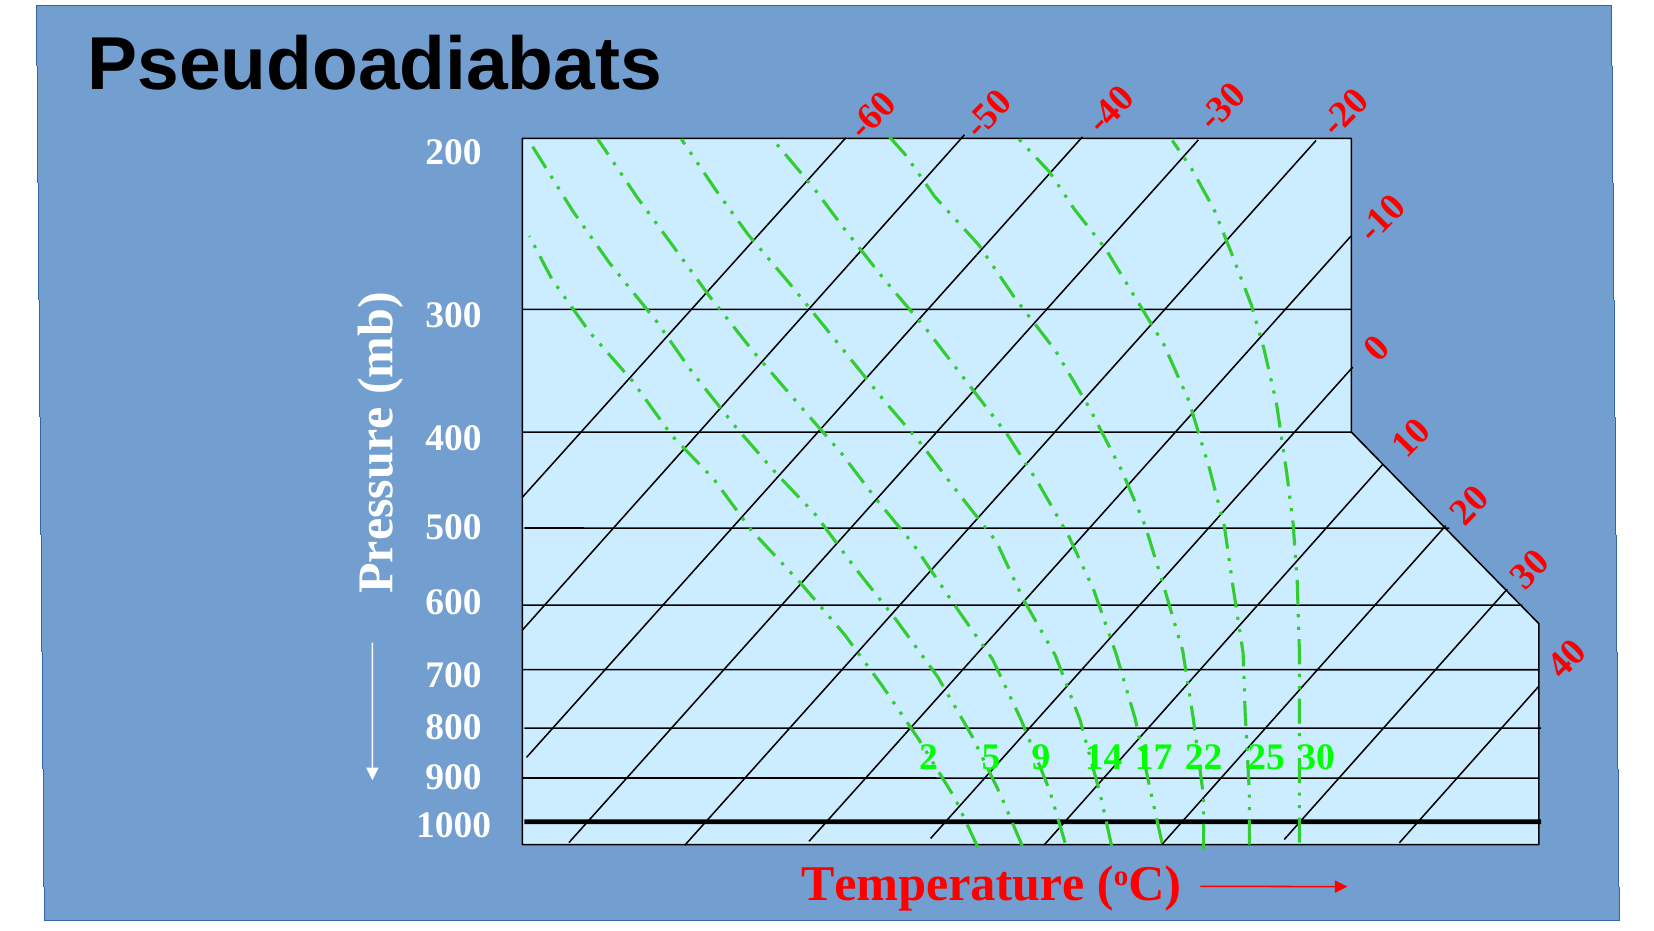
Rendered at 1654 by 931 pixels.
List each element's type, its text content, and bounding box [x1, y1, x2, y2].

text_box [748, 729, 897, 777]
text_box [410, 606, 660, 668]
text_box [1047, 825, 1109, 845]
text_box [1160, 825, 1177, 840]
text_box Temperature (oC) [747, 845, 1235, 918]
text_box [1164, 825, 1202, 845]
text_box [950, 785, 1095, 819]
text_box Pressure (mb) [334, 230, 410, 656]
text_box [1016, 825, 1058, 845]
text_box [854, 433, 1052, 527]
text_box [1360, 729, 1380, 752]
text_box [1204, 606, 1372, 668]
text_box [831, 779, 976, 819]
text_box [869, 746, 897, 777]
text_box [967, 606, 1136, 668]
text_box [1143, 529, 1323, 604]
text_box [666, 529, 834, 604]
text_box [410, 311, 688, 431]
text_box -10 [1323, 159, 1436, 273]
text_box 22 [1159, 724, 1222, 785]
text_box -60 [813, 56, 927, 170]
text_box [1070, 785, 1212, 819]
text_box [702, 311, 924, 431]
title Pseudoadiabats [0, 5, 751, 113]
text_box [523, 671, 668, 777]
text_box [1321, 606, 1490, 668]
text_box [584, 311, 805, 431]
text_box [735, 433, 933, 527]
text_box [548, 529, 729, 604]
text_box [1036, 671, 1197, 724]
text_box [1154, 671, 1314, 724]
text_box 17 [1109, 724, 1159, 785]
text_box 2 [897, 724, 959, 785]
text_box 25 [1222, 724, 1272, 785]
text_box [972, 433, 1172, 527]
text_box [675, 671, 838, 727]
text_box [829, 529, 847, 540]
text_box 400 [384, 405, 523, 465]
text_box 40 [1508, 600, 1621, 714]
text_box 0 [1317, 289, 1431, 403]
text_box [917, 671, 1078, 724]
text_box [609, 606, 778, 668]
text_box -50 [929, 55, 1042, 169]
text_box 900 [384, 755, 523, 805]
text_box 10 [1352, 379, 1465, 493]
text_box [523, 606, 541, 627]
text_box [37, 5, 1620, 921]
text_box 30 [1272, 724, 1360, 785]
text_box 500 [384, 494, 523, 555]
text_box 30 [1471, 510, 1584, 625]
text_box [1027, 529, 1205, 604]
text_box [1305, 779, 1454, 819]
text_box -20 [1286, 53, 1399, 168]
text_box [593, 779, 742, 819]
text_box 200 [384, 119, 523, 180]
text_box -30 [1163, 48, 1276, 162]
text_box 20 [1410, 446, 1524, 560]
text_box [728, 606, 897, 668]
text_box [1179, 417, 1196, 431]
text_box 1000 [384, 805, 523, 853]
text_box 700 [384, 642, 523, 703]
text_box [711, 779, 862, 819]
text_box [785, 529, 966, 604]
text_box [410, 433, 578, 494]
text_box [1261, 529, 1431, 604]
text_box [823, 311, 1043, 431]
text_box [1058, 311, 1281, 431]
text_box [903, 529, 1086, 604]
text_box [1187, 785, 1330, 819]
text_box [617, 433, 815, 527]
text_box [940, 311, 1149, 431]
text_box 5 [959, 724, 1009, 785]
text_box [846, 606, 1017, 668]
text_box [1146, 311, 1161, 321]
text_box 300 [384, 282, 523, 343]
text_box 14 [1059, 724, 1109, 785]
text_box 9 [1009, 724, 1059, 785]
text_box [1109, 825, 1161, 845]
text_box [410, 433, 696, 604]
text_box [1387, 671, 1530, 727]
text_box [793, 671, 959, 727]
text_box [1360, 729, 1498, 777]
text_box [1086, 606, 1254, 668]
text_box 800 [384, 703, 523, 755]
text_box -40 [1051, 50, 1165, 165]
text_box [556, 671, 720, 727]
text_box 600 [384, 569, 523, 630]
text_box [1093, 433, 1291, 527]
text_box [1272, 671, 1432, 727]
text_box [970, 825, 1019, 845]
text_box [630, 729, 786, 777]
